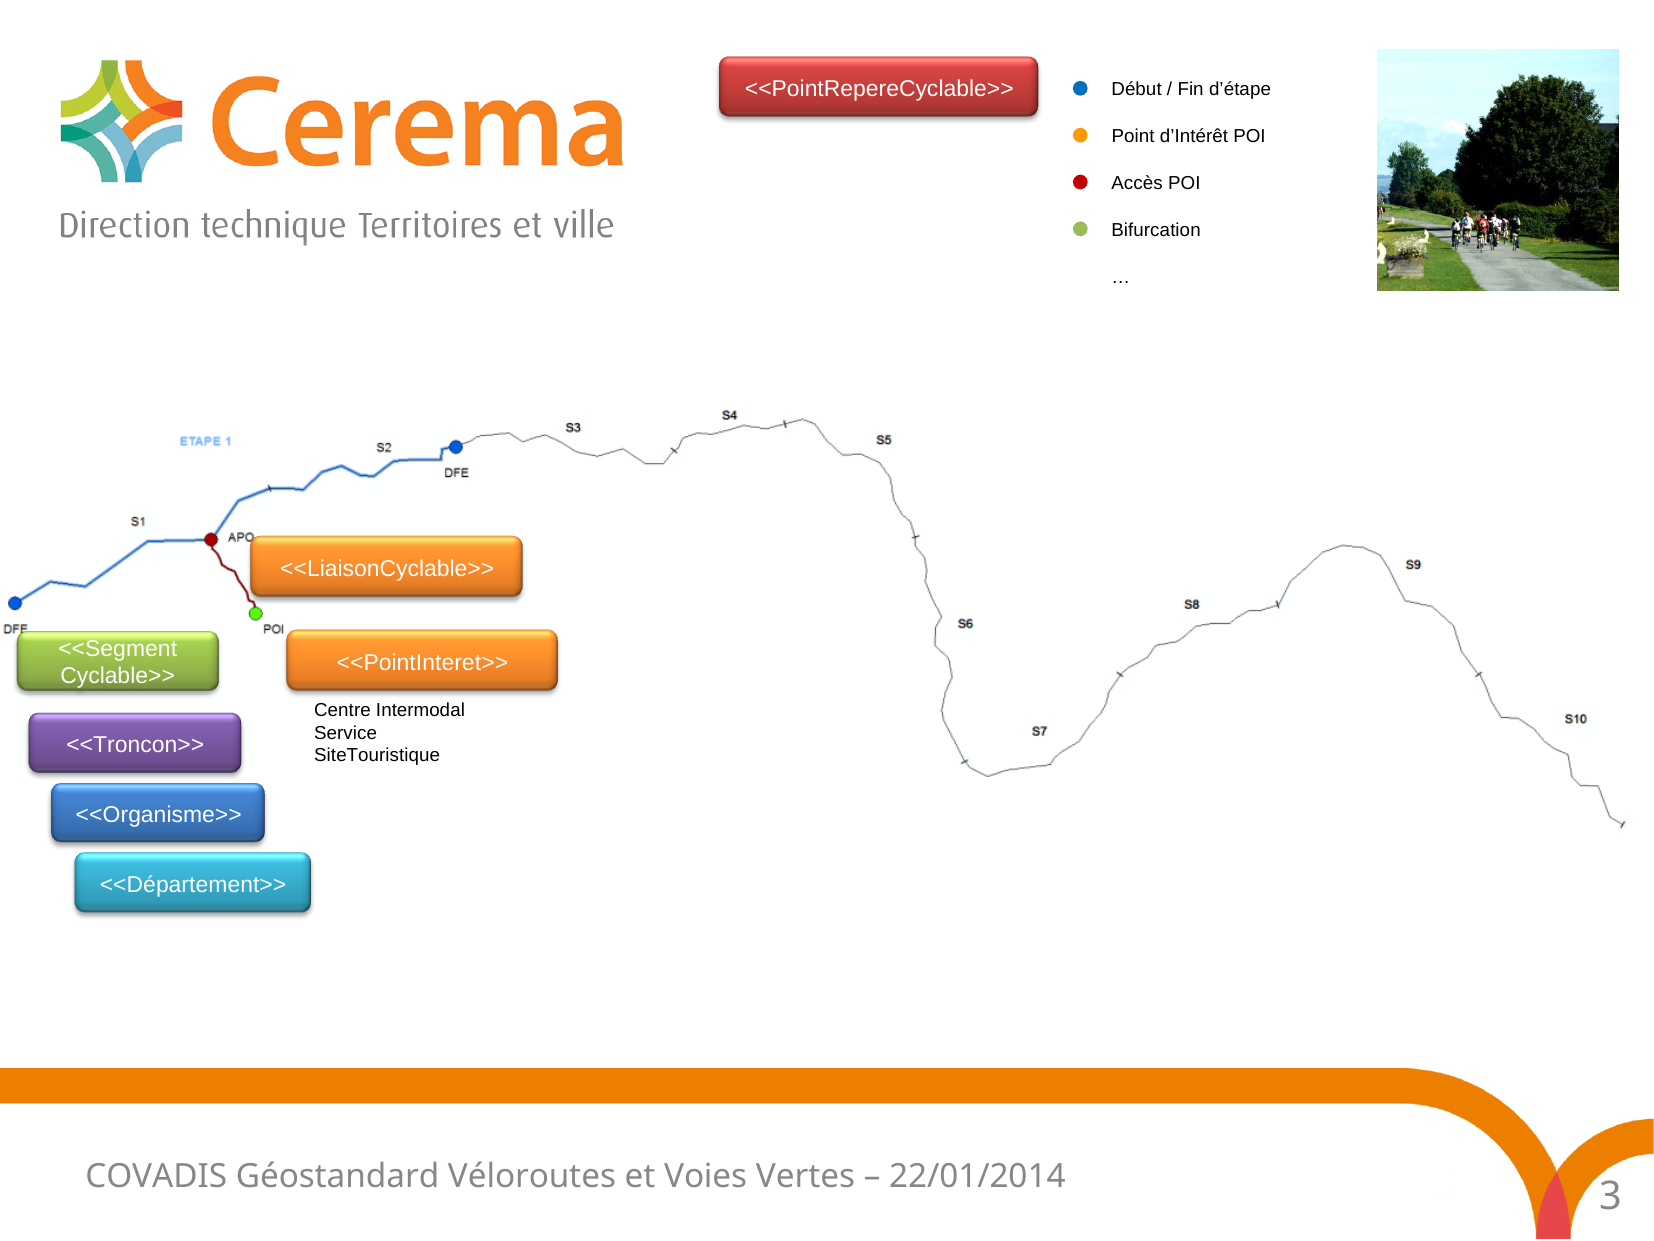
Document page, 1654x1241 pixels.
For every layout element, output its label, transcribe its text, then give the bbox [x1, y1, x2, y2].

text_box Accès POI [1096, 162, 1216, 201]
text_box <<PointRepereCyclable>> [724, 60, 1035, 114]
text_box <<Organisme>> [56, 786, 262, 840]
text_box Point d’Intérêt POI [1096, 116, 1281, 155]
picture [0, 0, 684, 291]
picture [710, 52, 1047, 129]
text_box Début / Fin d’étape [1096, 69, 1286, 108]
text_box … [1096, 256, 1146, 295]
text_box <<Troncon>> [32, 716, 239, 770]
text_box [1072, 80, 1088, 96]
text_box Bifurcation [1096, 209, 1216, 248]
text_box [1072, 221, 1088, 237]
picture [0, 1068, 1654, 1239]
text_box <<Segment Cyclable>> [21, 634, 215, 688]
picture [1377, 49, 1619, 291]
text_box <<PointInteret>> [290, 634, 555, 688]
text_box Centre Intermodal Service SiteTouristique [299, 690, 546, 774]
text_box [1072, 127, 1088, 143]
text_box [1072, 174, 1088, 190]
text_box <<LiaisonCyclable>> [255, 540, 520, 594]
picture [0, 395, 1628, 925]
text_box <<Département>> [79, 857, 307, 911]
